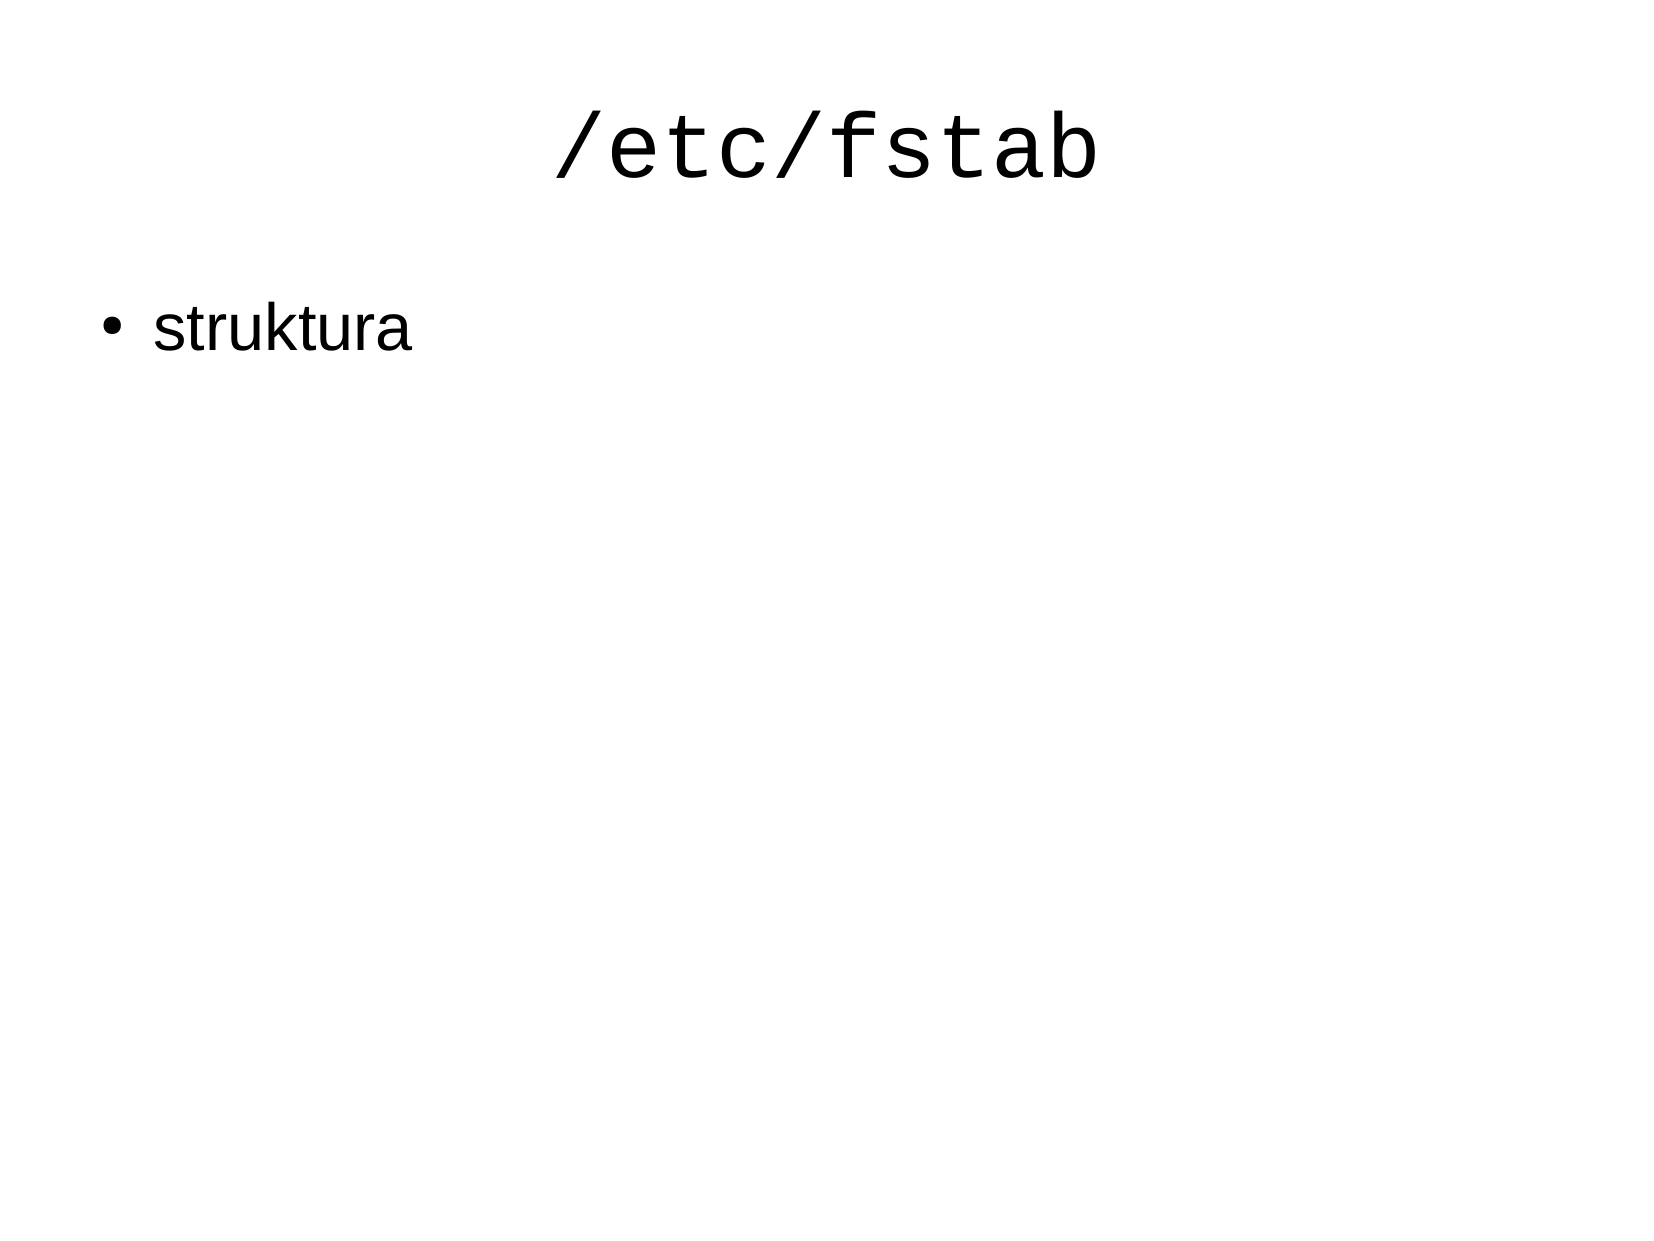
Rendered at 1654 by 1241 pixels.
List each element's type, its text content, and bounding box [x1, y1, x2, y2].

list struktura [82, 290, 1571, 1109]
title /etc/fstab [82, 49, 1571, 257]
